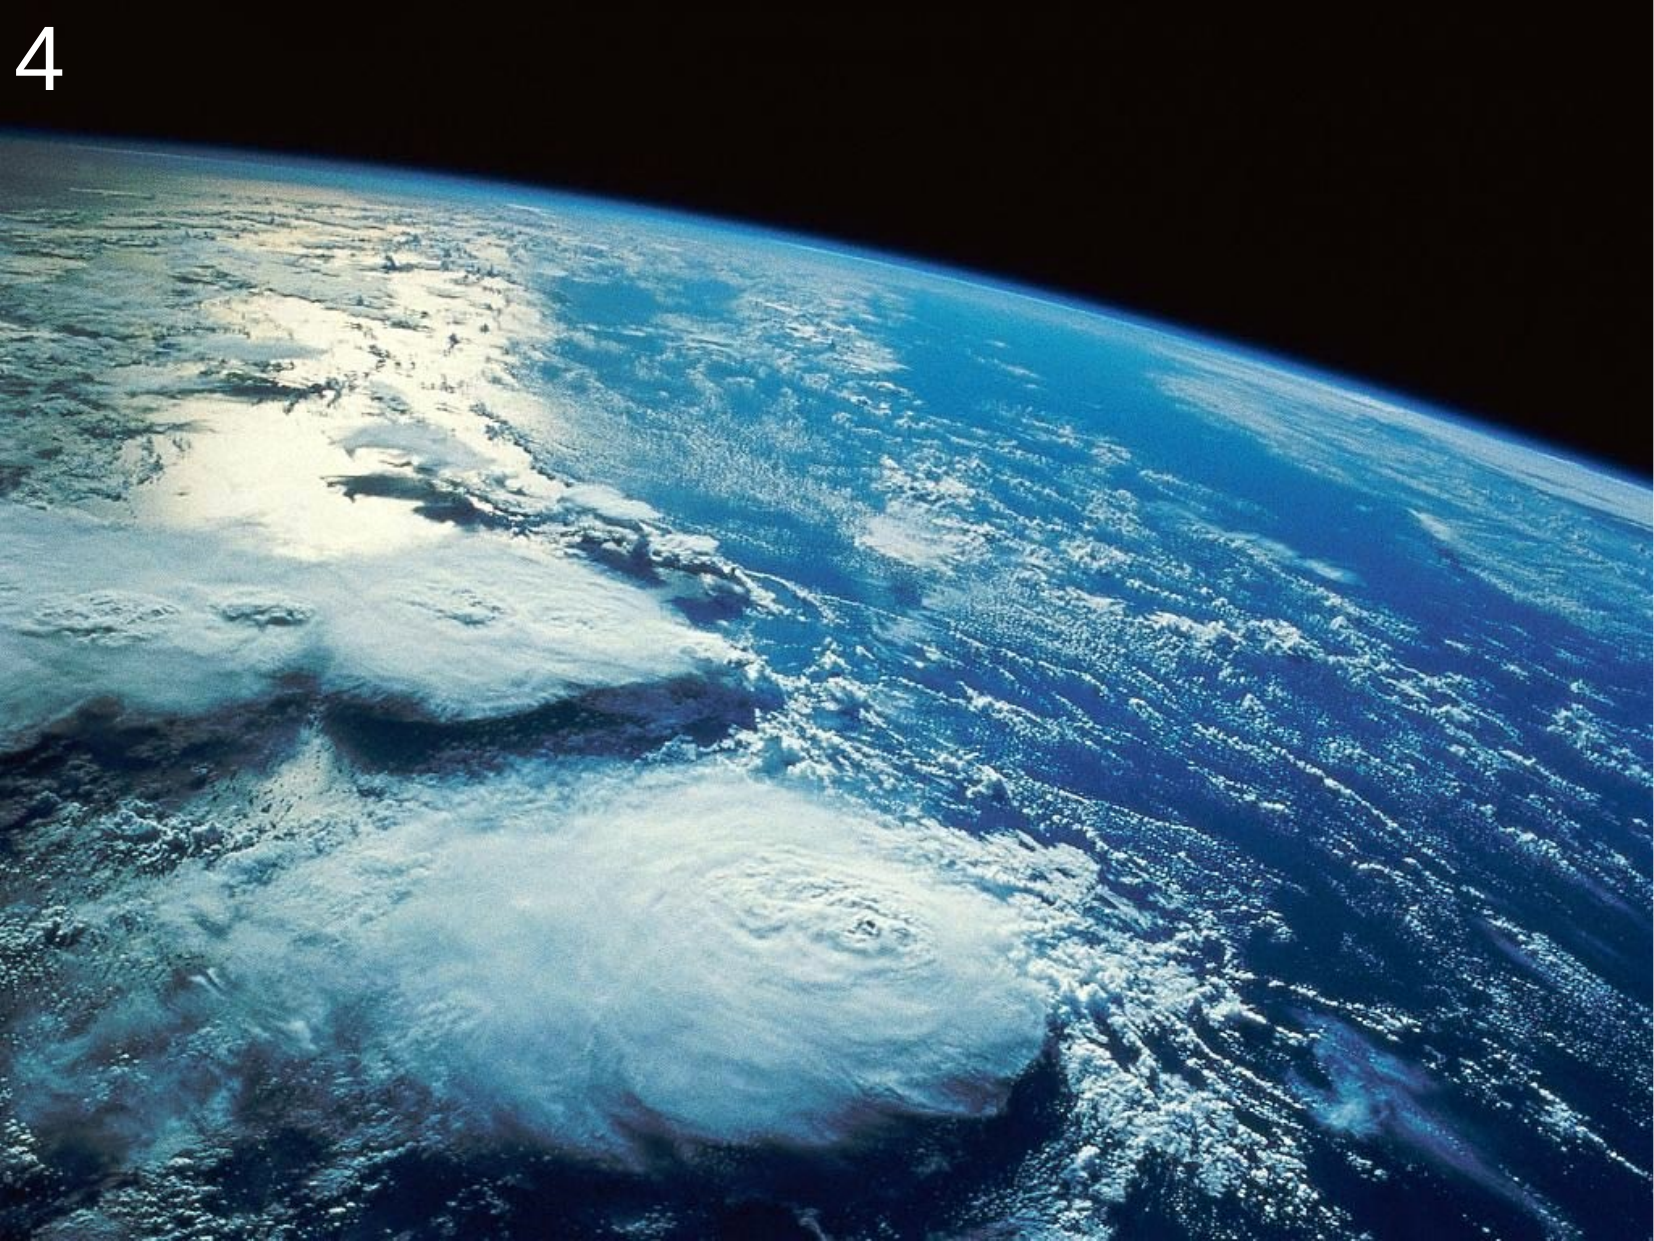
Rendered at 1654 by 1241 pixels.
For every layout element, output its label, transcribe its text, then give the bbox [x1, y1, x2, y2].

text_box [0, 147, 1654, 1241]
text_box 4 [0, 0, 1654, 147]
